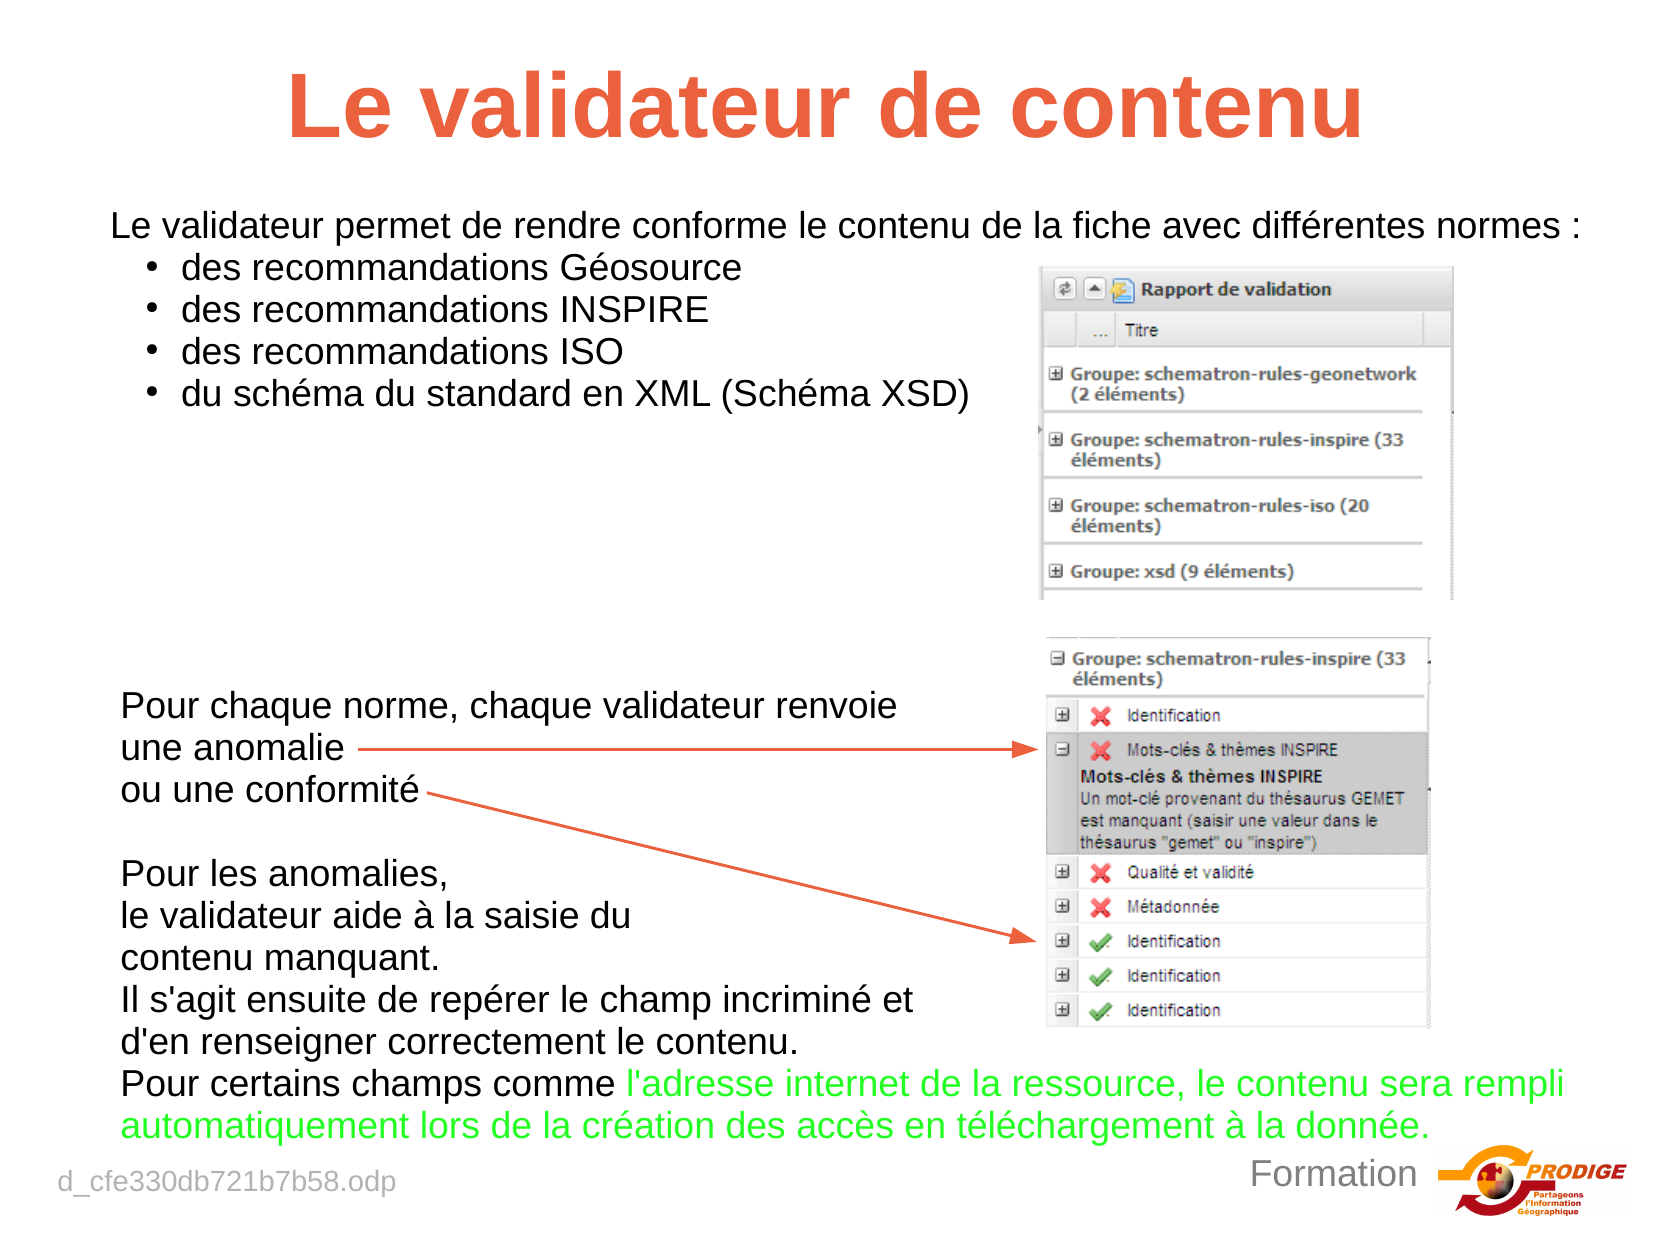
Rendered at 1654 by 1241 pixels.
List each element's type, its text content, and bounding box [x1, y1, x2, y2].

picture [1038, 591, 1454, 600]
title Le validateur de contenu [82, 9, 1571, 202]
picture [1438, 1145, 1627, 1216]
text_box Pour chaque norme, chaque validateur renvoie une anomalie ou une conformité Pour les anomalies, le validateur aide à la saisie du contenu manquant. Il s'agit ensuite de repérer le champ incriminé et d'en renseigner correctement le contenu. Pour certains champs comme l'adresse internet de la ressource, le contenu sera rempli automatiquement lors de la création des accès en téléchargement à la donnée. [105, 677, 1591, 1155]
text_box Le validateur permet de rendre conforme le contenu de la fiche avec différentes normes : des recommandations Géosource des recommandations INSPIRE des recommandations ISO du schéma du standard en XML (Schéma XSD) [95, 196, 1598, 591]
picture [1046, 637, 1431, 1029]
